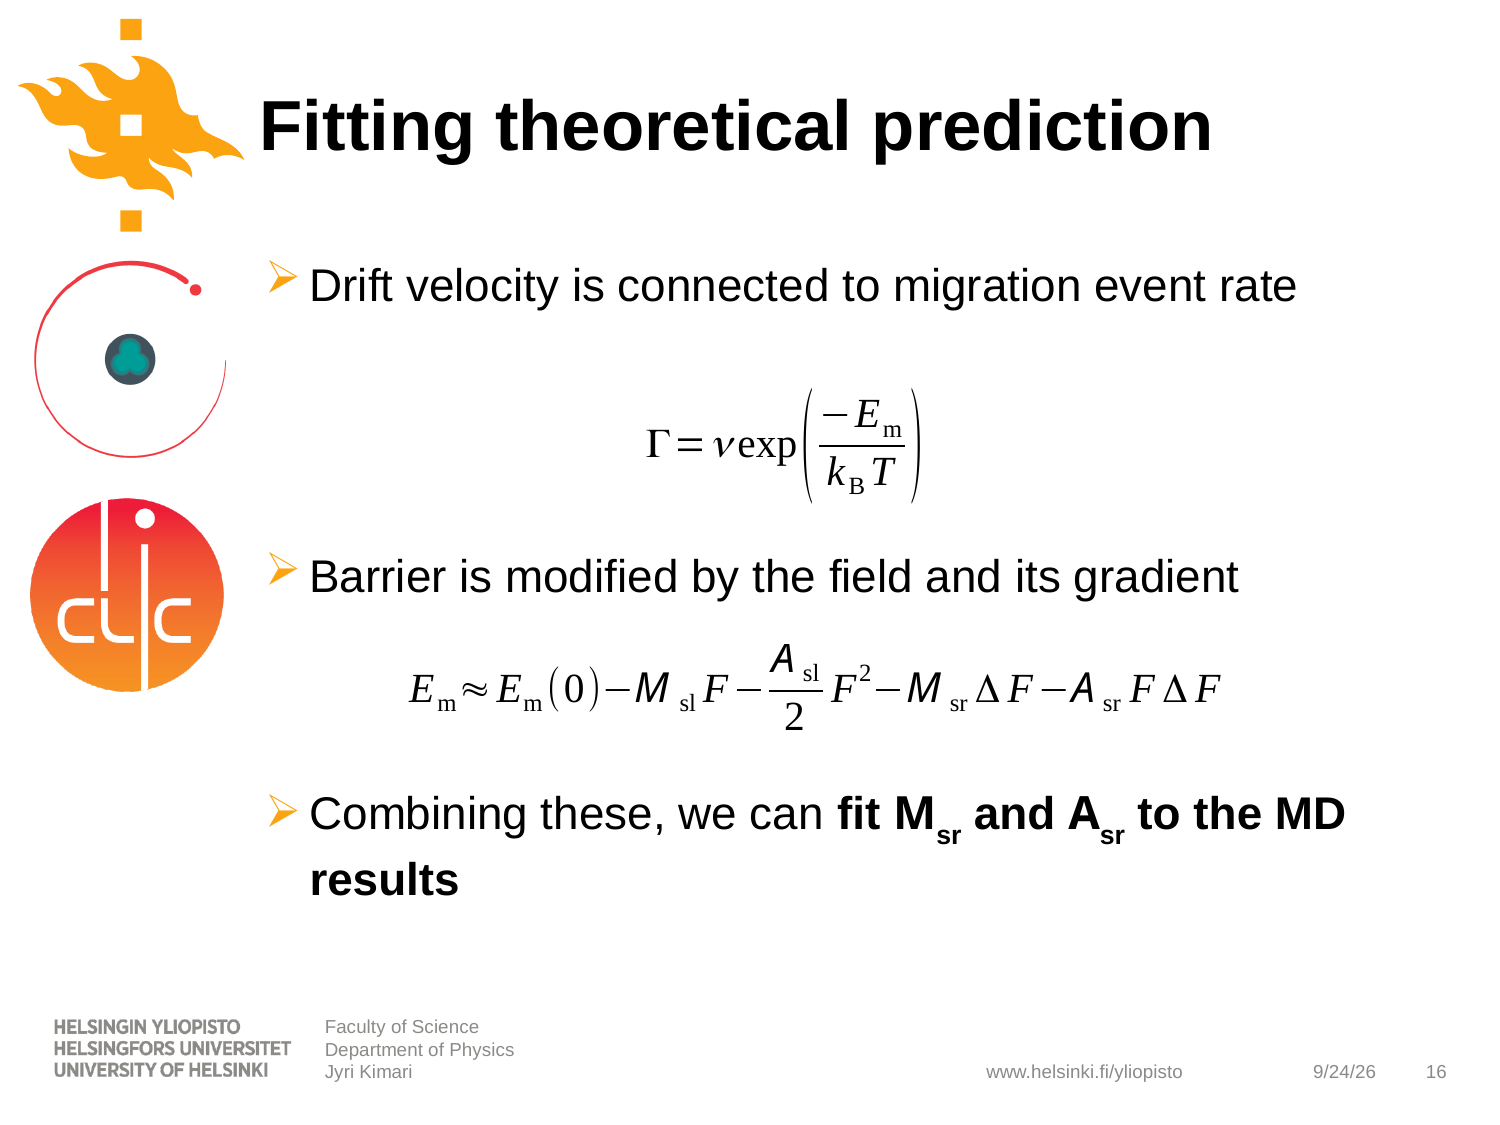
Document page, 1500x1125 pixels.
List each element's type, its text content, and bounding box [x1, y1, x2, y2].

chart [639, 385, 930, 507]
title Fitting theoretical prediction [259, 30, 1491, 214]
slide_number <number> [1376, 1011, 1447, 1083]
list Drift velocity is connected to migration event rate Barrier is modified by the field and its gradient Combining these, we can fit Msr and Asr to the MD results [265, 255, 1375, 988]
chart [401, 644, 1230, 740]
footer Faculty of Science Department of Physics Jyri Kimari [324, 1011, 750, 1083]
slide_number 9/22/22 [1230, 1011, 1376, 1083]
picture [0, 255, 265, 740]
picture [53, 1017, 292, 1079]
